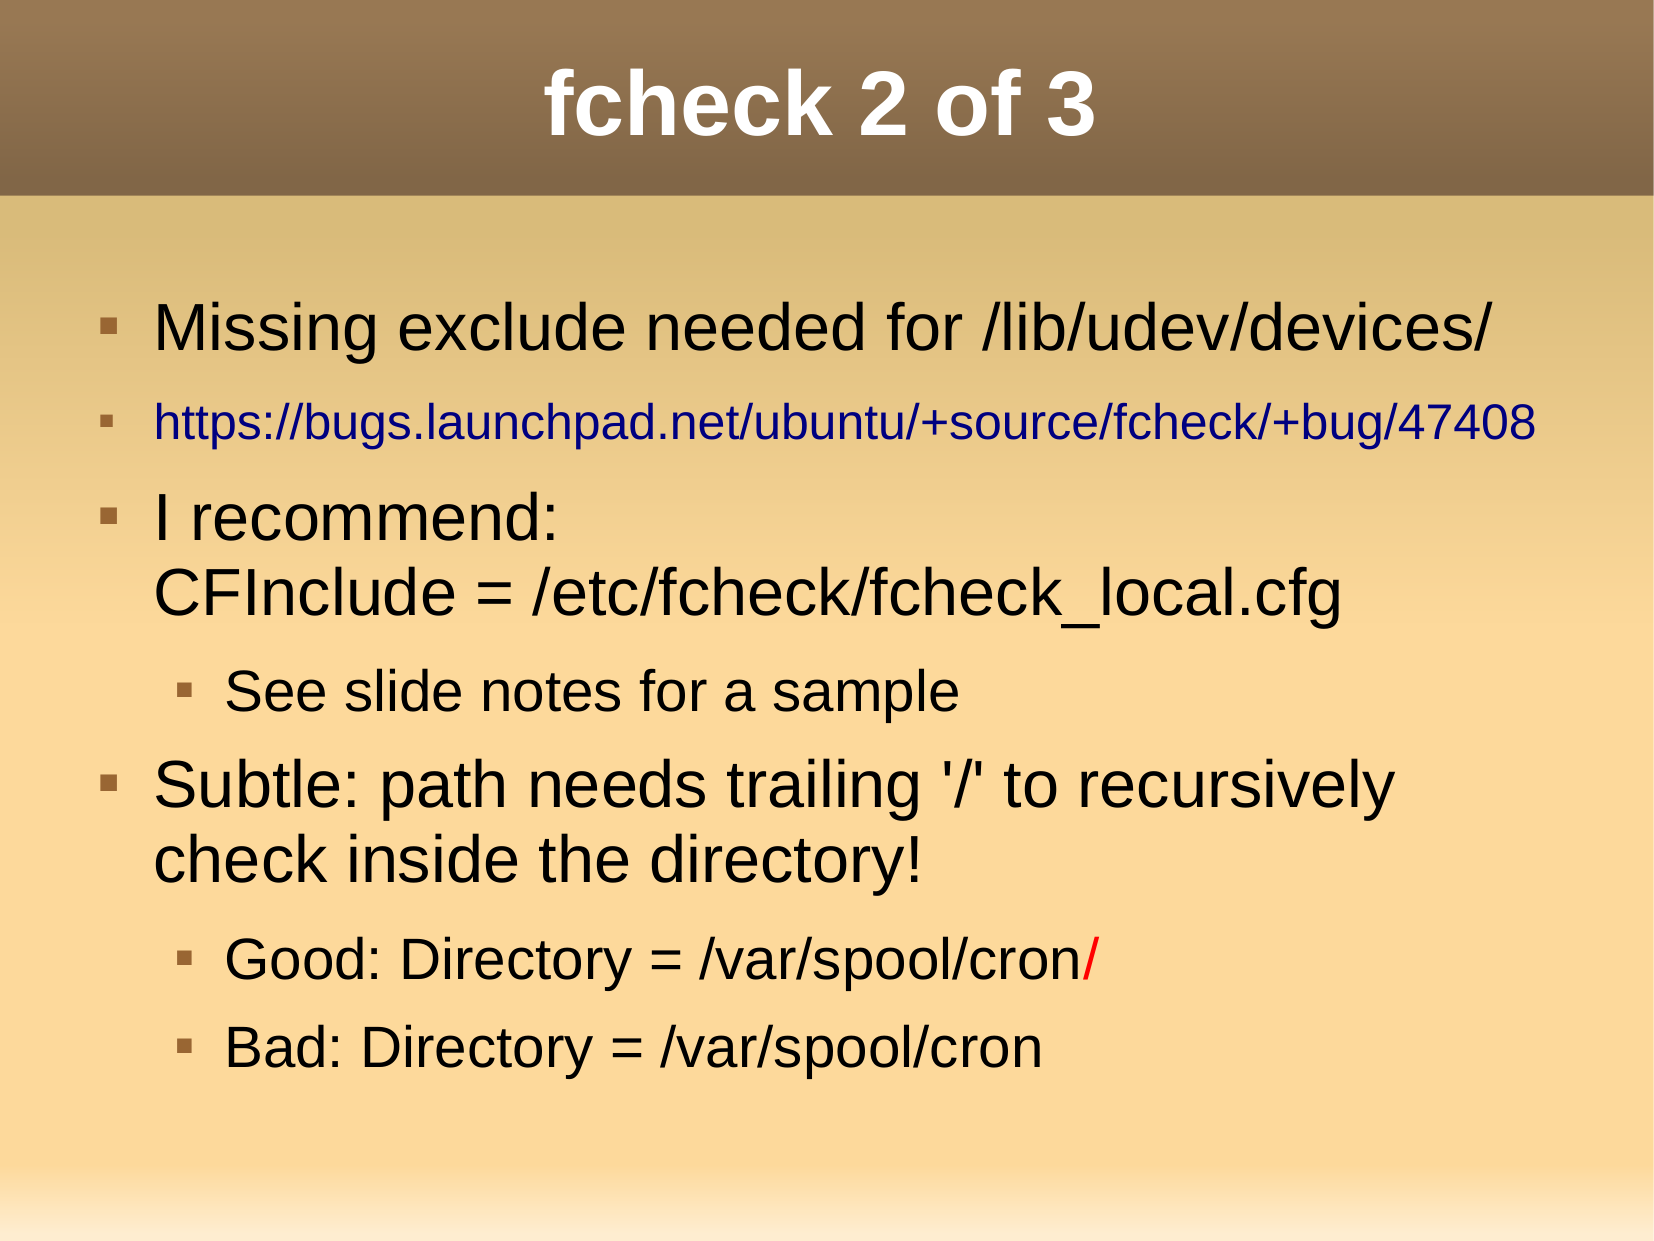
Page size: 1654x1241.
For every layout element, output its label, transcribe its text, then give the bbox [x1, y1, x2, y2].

title fcheck 2 of 3 [76, 0, 1565, 208]
picture [0, 0, 1654, 1241]
list Missing exclude needed for /lib/udev/devices/ https://bugs.launchpad.net/ubuntu/+source/fcheck/+bug/47408 I recommend: CFInclude = /etc/fcheck/fcheck_local.cfg See slide notes for a sample Subtle: path needs trailing '/' to recursively check inside the directory! Good: Directory = /var/spool/cron/ Bad: Directory = /var/spool/cron [82, 290, 1571, 1094]
